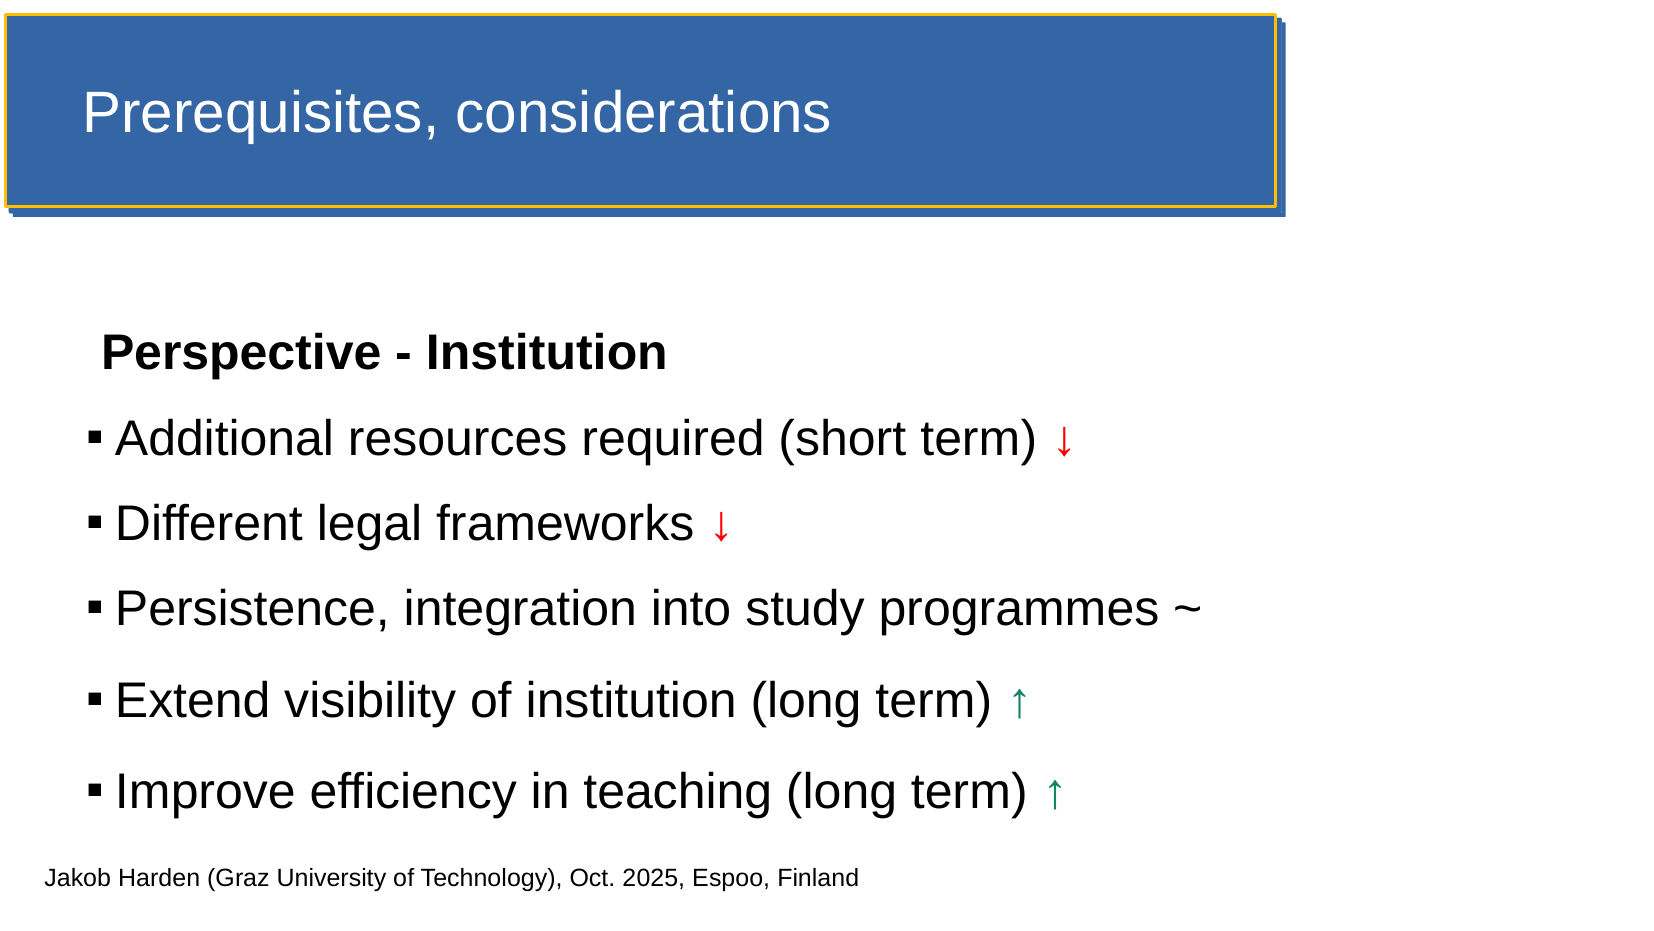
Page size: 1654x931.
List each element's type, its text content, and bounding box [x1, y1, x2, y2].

subtitle Perspective - Institution Additional resources required (short term) ↓ Different legal frameworks ↓ Persistence, integration into study programmes ~ Extend visibility of institution (long term) ↑ Improve efficiency in teaching (long term) ↑ [88, 324, 1565, 827]
title Prerequisites, considerations [82, 35, 1235, 189]
